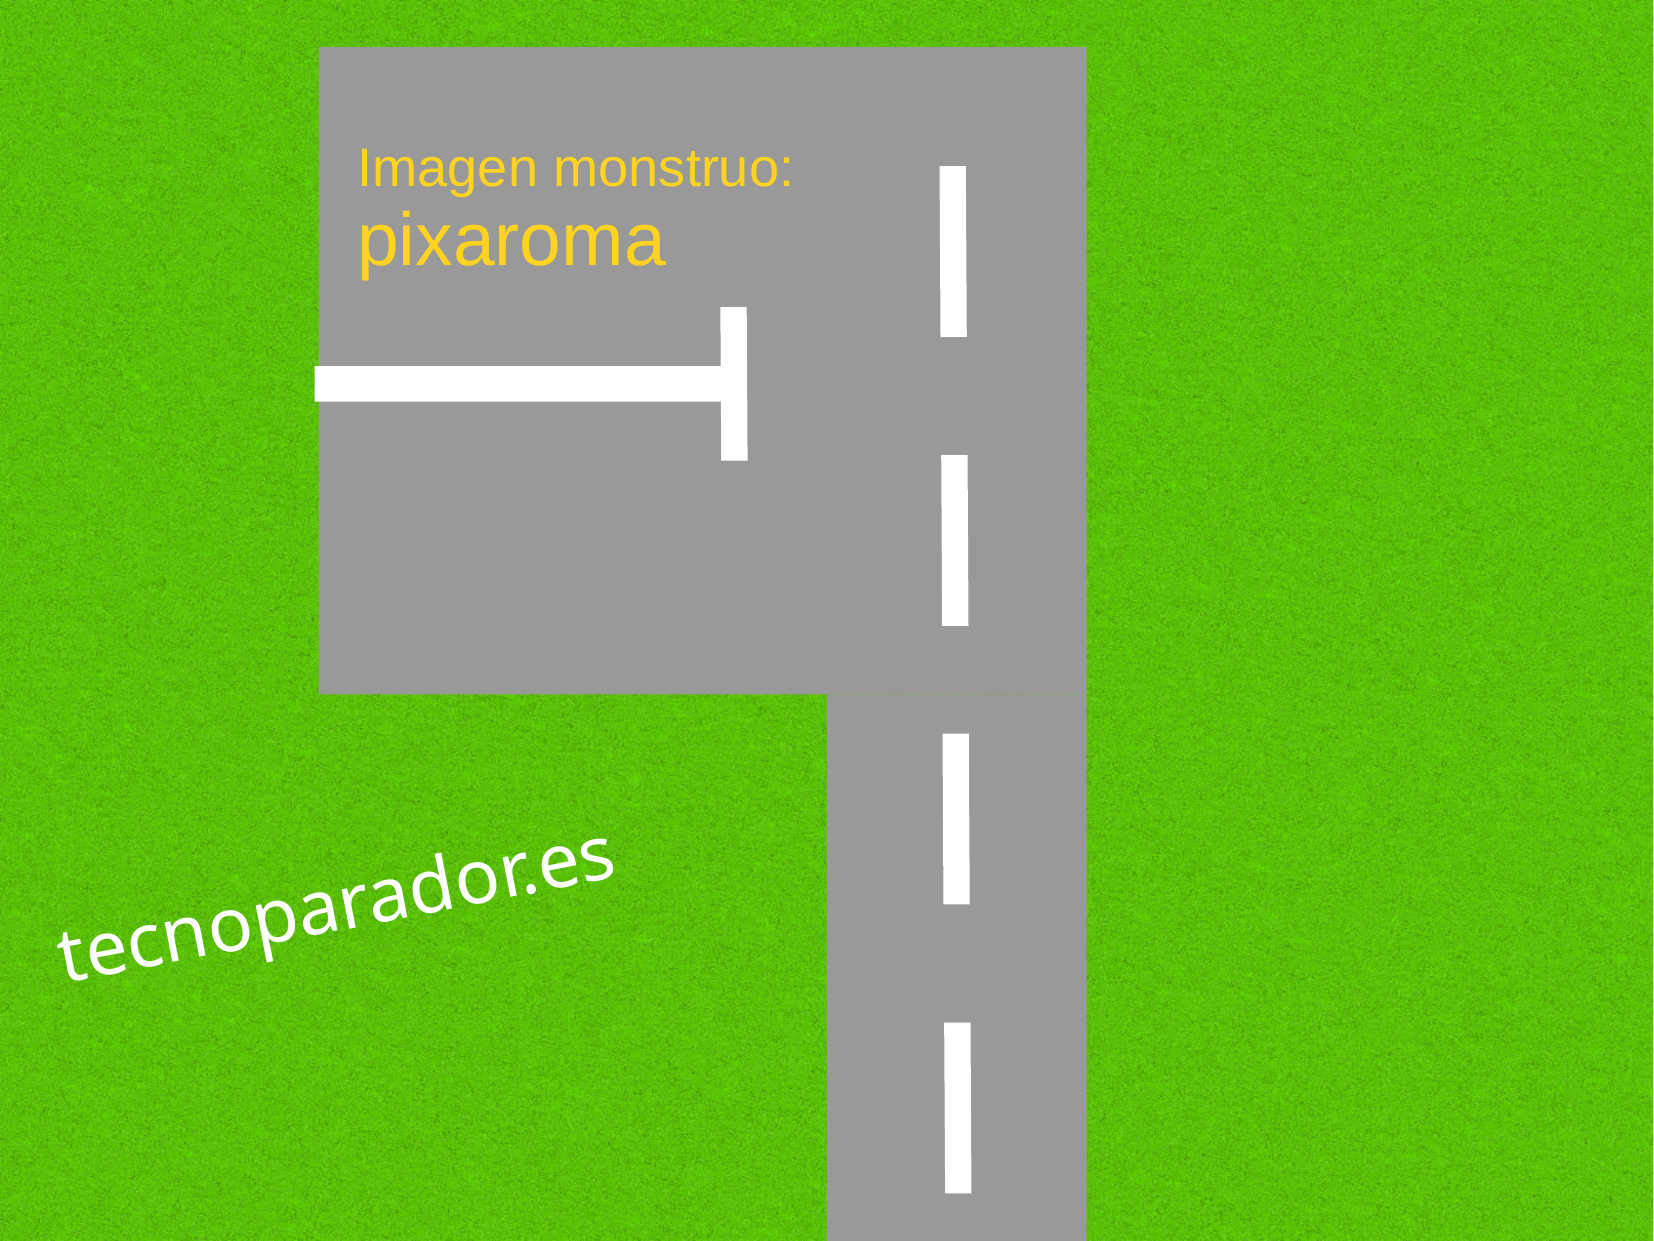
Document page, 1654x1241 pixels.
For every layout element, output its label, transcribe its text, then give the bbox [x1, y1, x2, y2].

picture [0, 0, 1654, 1241]
text_box Imagen monstruo: pixaroma [342, 129, 863, 290]
text_box [314, 47, 1087, 1241]
text_box tecnoparador.es [32, 734, 919, 1043]
